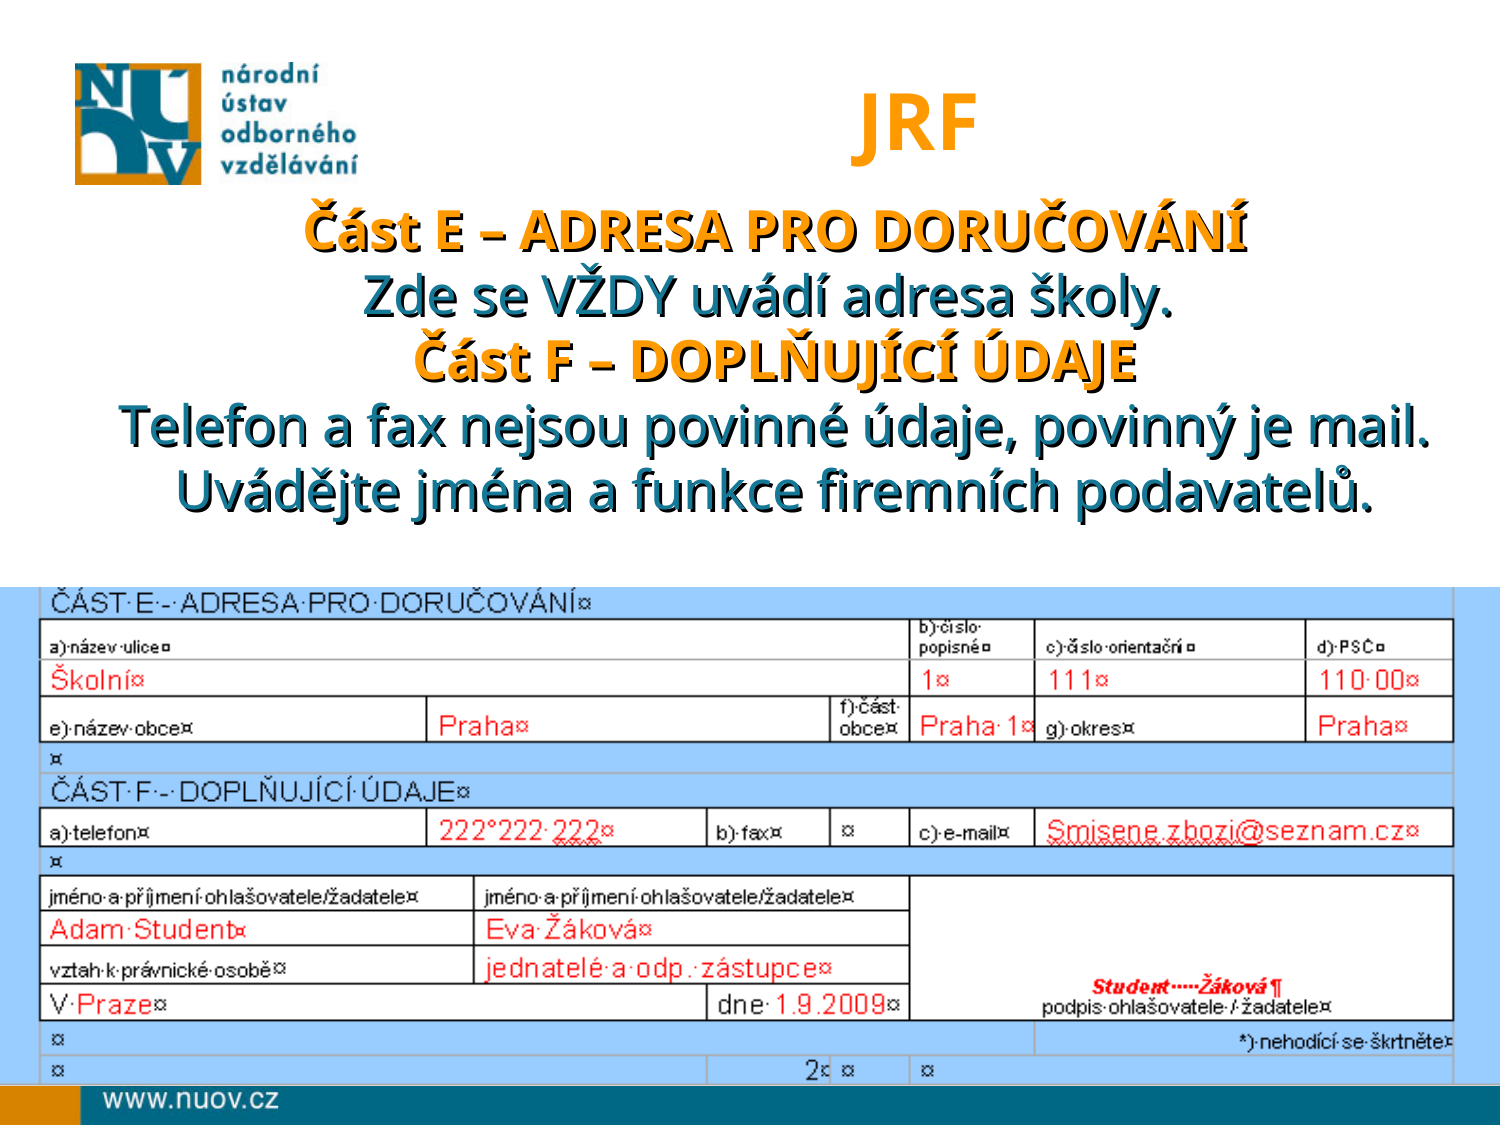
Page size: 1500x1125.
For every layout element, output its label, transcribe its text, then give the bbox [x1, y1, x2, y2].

picture [0, 587, 1500, 1086]
title JRF [412, 50, 1425, 187]
text_box [0, 1086, 1500, 1125]
text_box [75, 62, 358, 185]
text_box Část E – ADRESA PRO DORUČOVÁNÍ Zde se VŽDY uvádí adresa školy. Část F – DOPLŇUJÍCÍ ÚDAJE Telefon a fax nejsou povinné údaje, povinný je mail. Uvádějte jména a funkce firemních podavatelů. [49, 187, 1500, 528]
